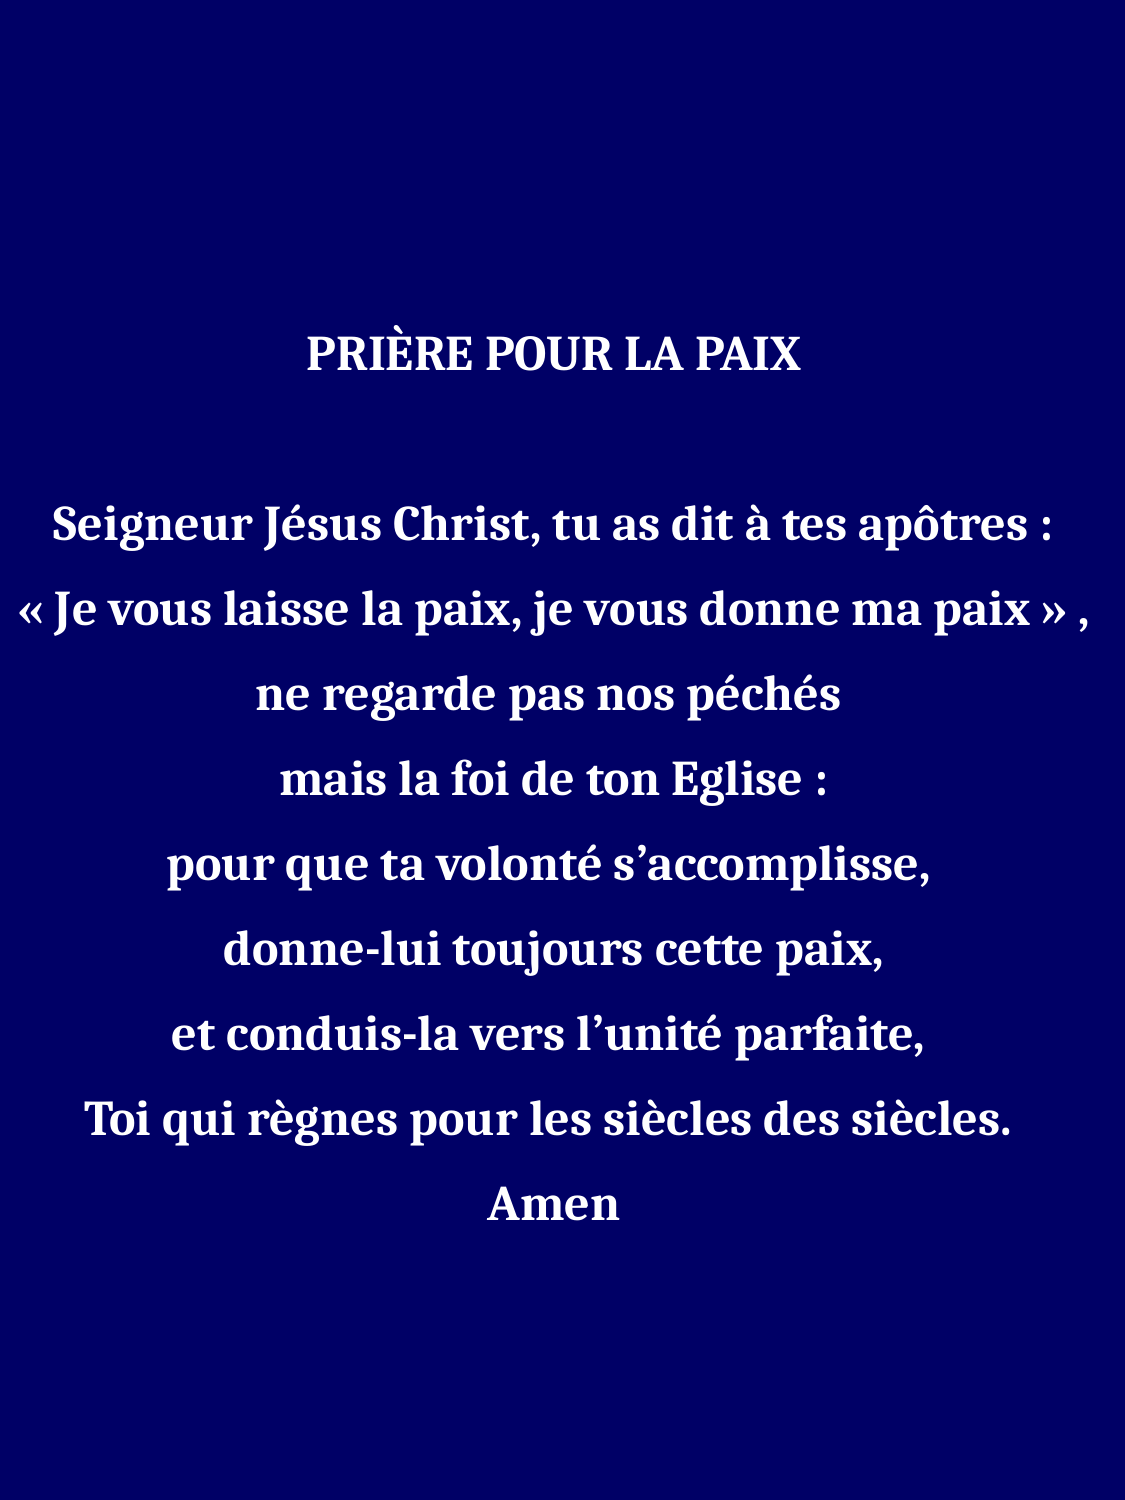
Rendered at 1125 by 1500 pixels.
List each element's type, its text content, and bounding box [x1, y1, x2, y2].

text_box PRIÈRE POUR LA PAIX Seigneur Jésus Christ, tu as dit à tes apôtres : « Je vous laisse la paix, je vous donne ma paix » , ne regarde pas nos péchés mais la foi de ton Eglise : pour que ta volonté s’accomplisse, donne-lui toujours cette paix, et conduis-la vers l’unité parfaite, Toi qui règnes pour les siècles des siècles. Amen [0, 312, 1125, 1238]
